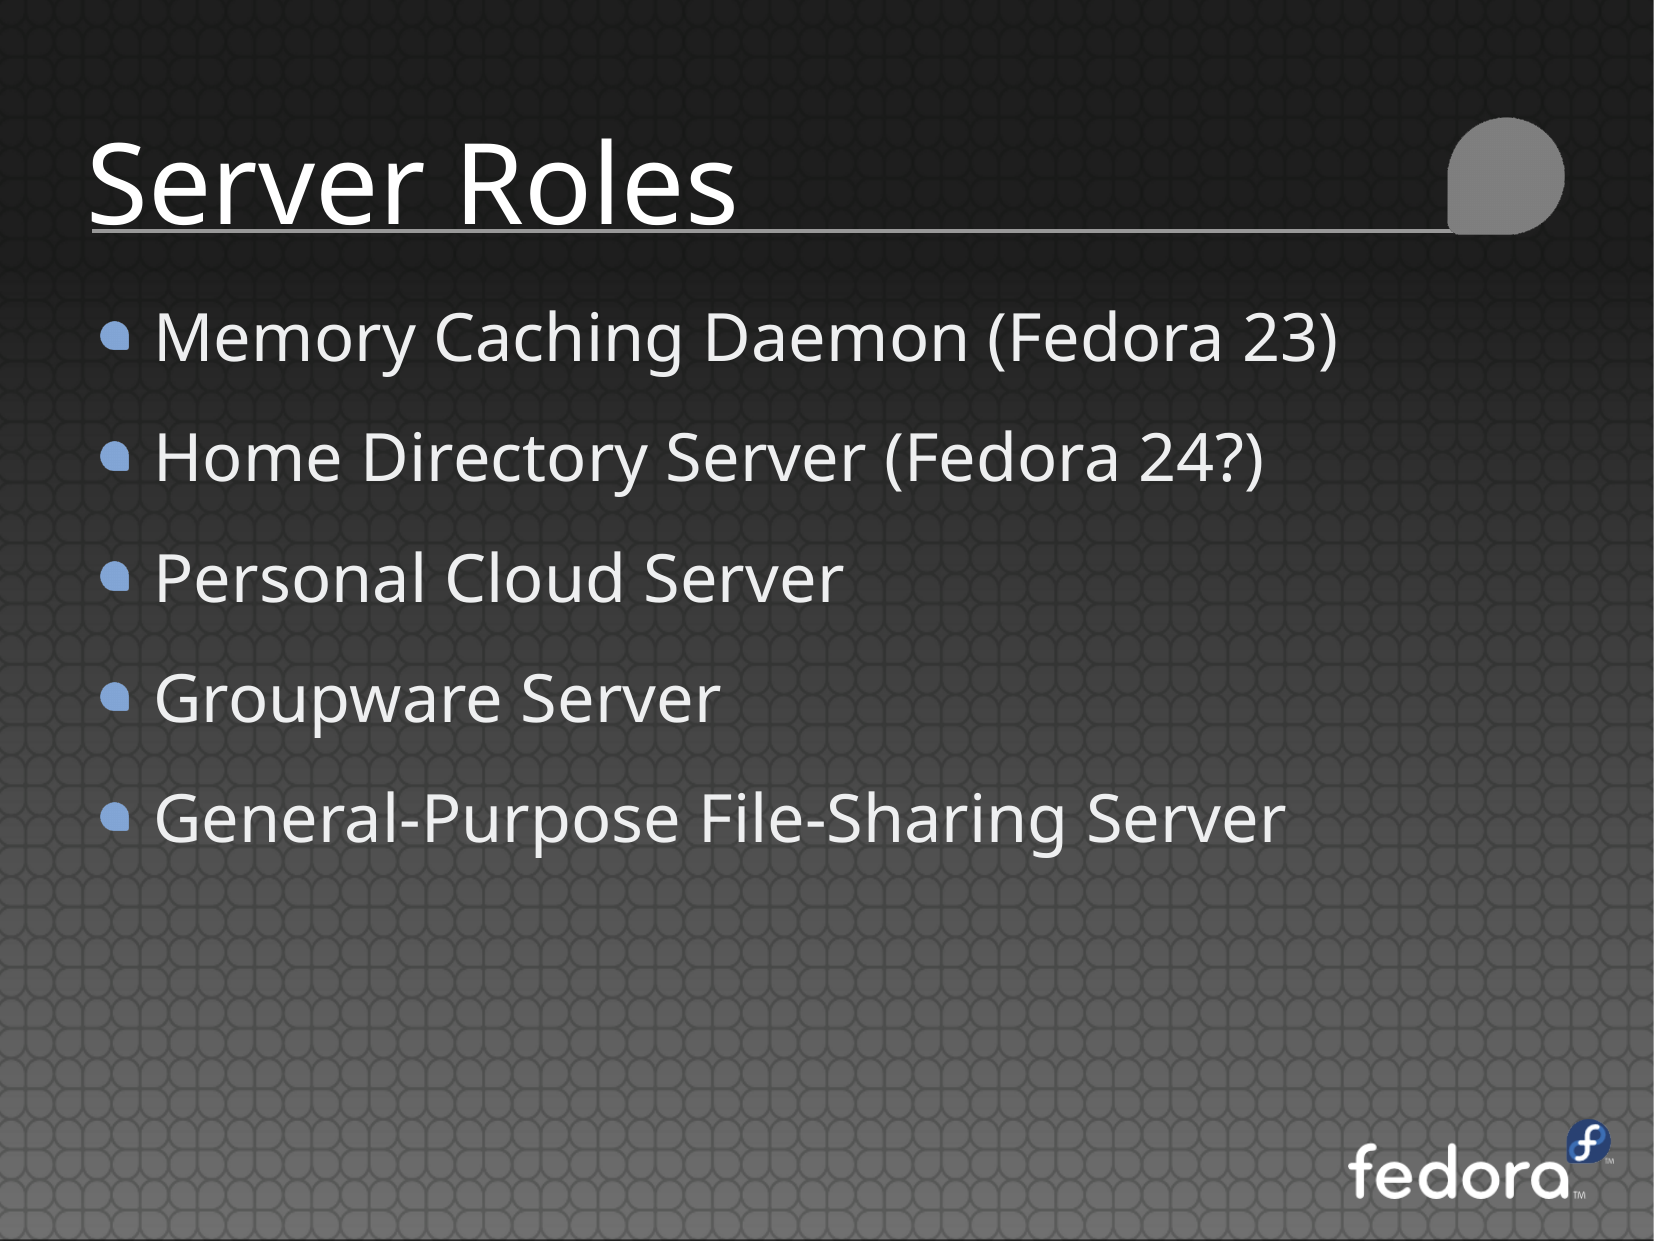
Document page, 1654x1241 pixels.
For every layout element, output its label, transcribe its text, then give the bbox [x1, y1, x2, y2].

picture [0, 0, 1654, 1241]
list Memory Caching Daemon (Fedora 23) Home Directory Server (Fedora 24?) Personal Cloud Server Groupware Server General-Purpose File-Sharing Server [82, 290, 1571, 1010]
title Server Roles [86, 112, 1576, 249]
